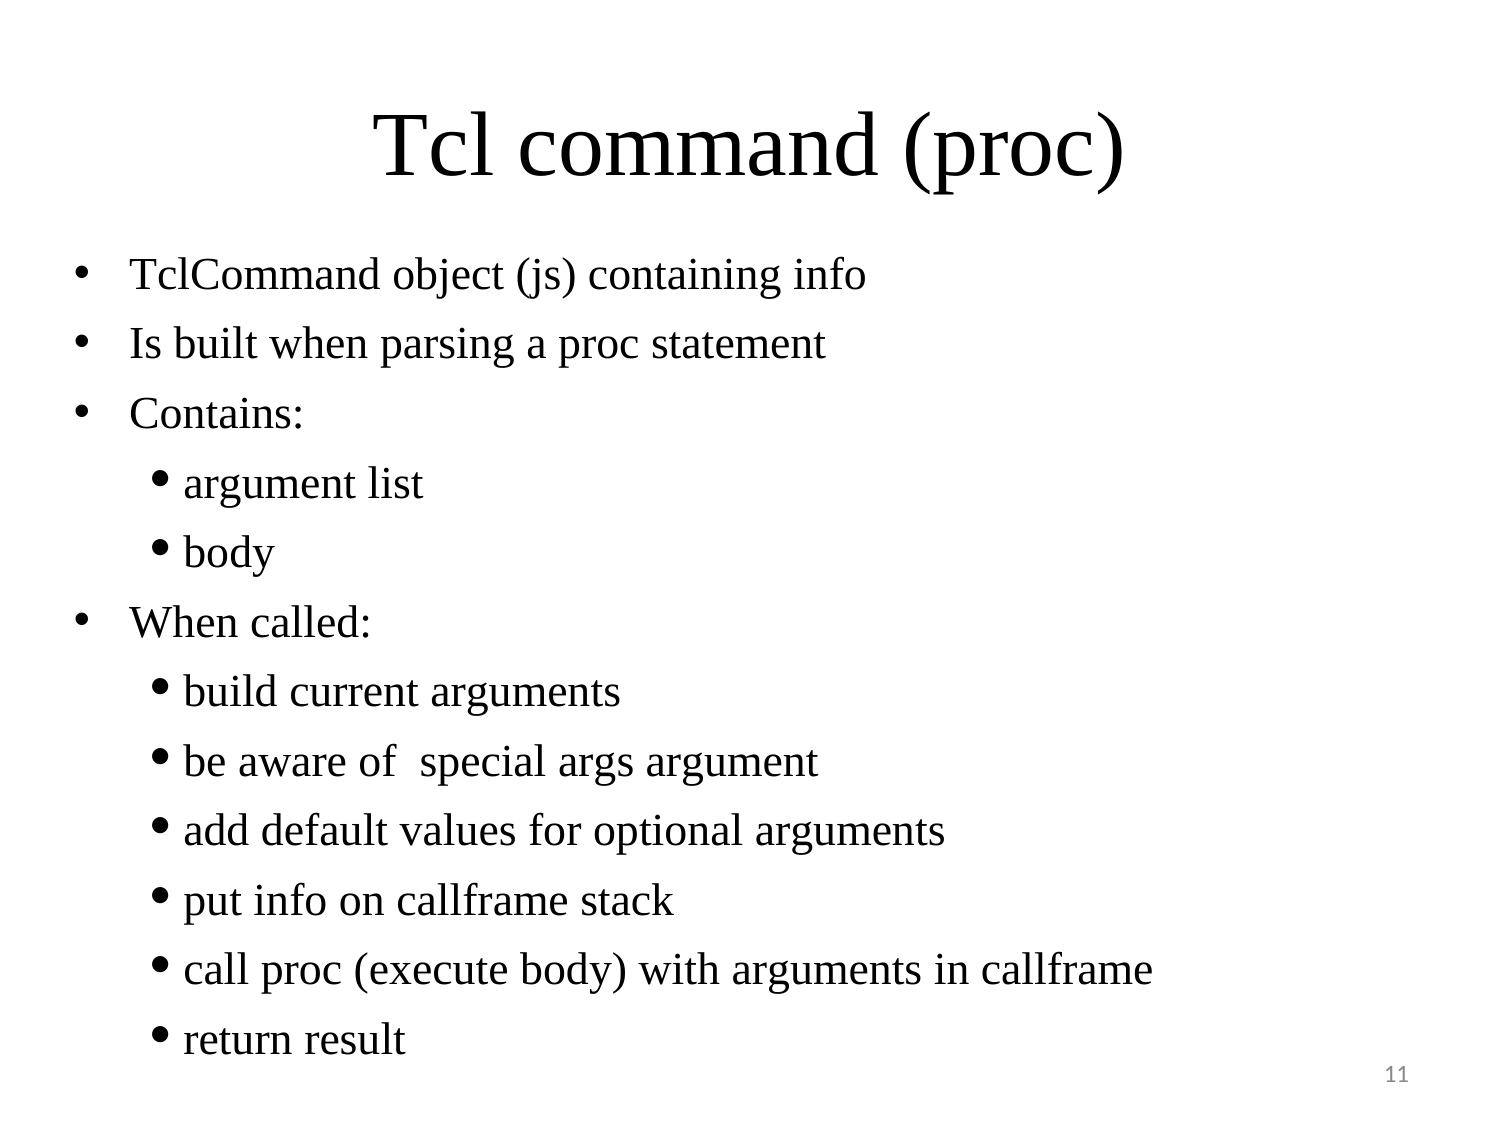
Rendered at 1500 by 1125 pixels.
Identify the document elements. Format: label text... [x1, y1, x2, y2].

text_box TclCommand object (js) containing info Is built when parsing a proc statement Contains: argument list body When called: build current arguments be aware of special args argument add default values for optional arguments put info on callframe stack call proc (execute body) with arguments in callframe return result [59, 236, 1410, 1004]
text_box Tcl command (proc) [75, 45, 1426, 233]
